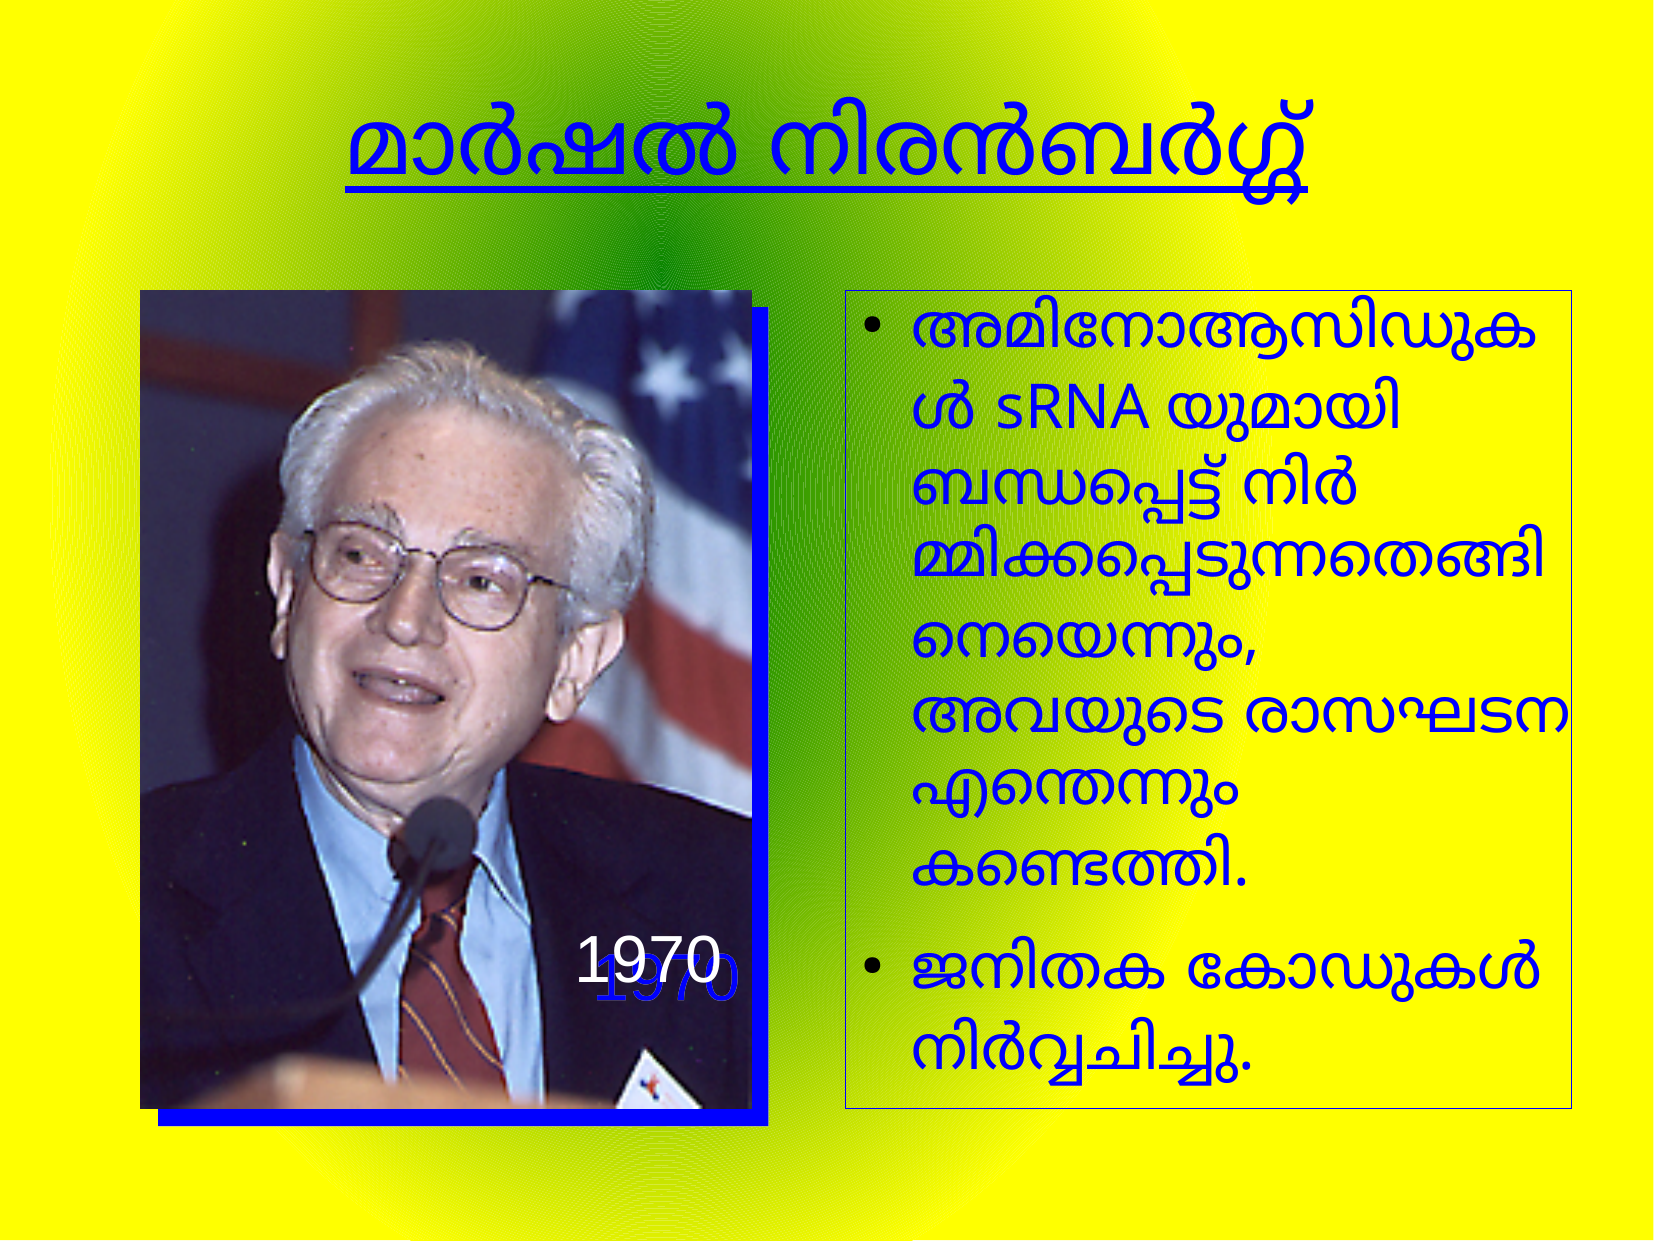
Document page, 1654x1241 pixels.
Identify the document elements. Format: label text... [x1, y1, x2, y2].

text_box 1970 [559, 914, 739, 1004]
list അമിനോആസിഡുകള്‍ sRNA യുമായി ബന്ധപ്പെട്ട് നിര്‍മ്മിക്കപ്പെടുന്നതെങ്ങി നെയെന്നും, അവയുടെ രാസഘടന എന്തെന്നും കണ്ടെത്തി. ജനിതക കോഡുകള്‍ നിര്‍വ്വചിച്ചു. [845, 290, 1572, 1109]
title മാര്‍ഷല്‍ നിരന്‍ബര്‍ഗ്ഗ് [82, 49, 1571, 257]
picture [140, 290, 752, 1109]
